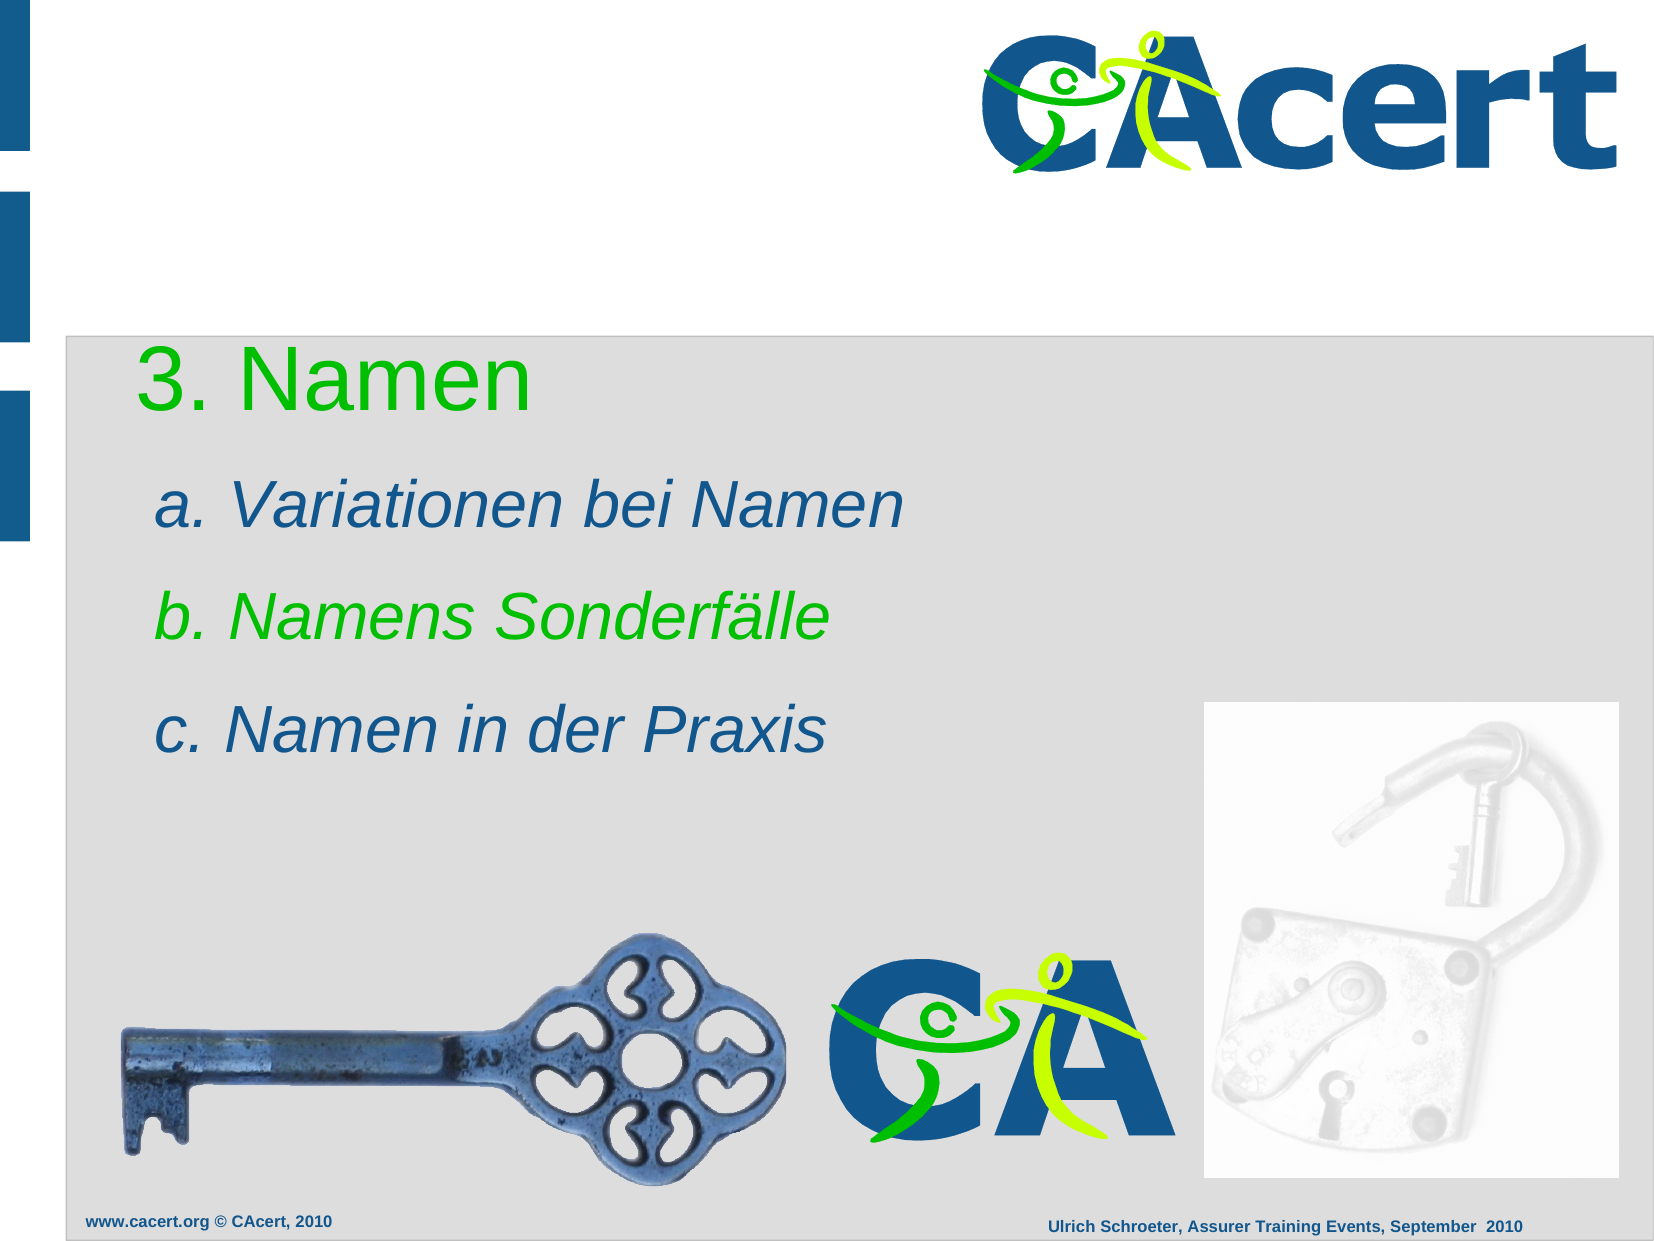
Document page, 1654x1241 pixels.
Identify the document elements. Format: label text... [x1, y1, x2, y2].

picture [1204, 702, 1619, 1178]
picture [106, 915, 800, 1203]
title 3. Namen a. Variationen bei Namen b. Namens Sonderfälle c. Namen in der Praxis [135, 301, 1548, 741]
picture [826, 950, 1177, 1145]
